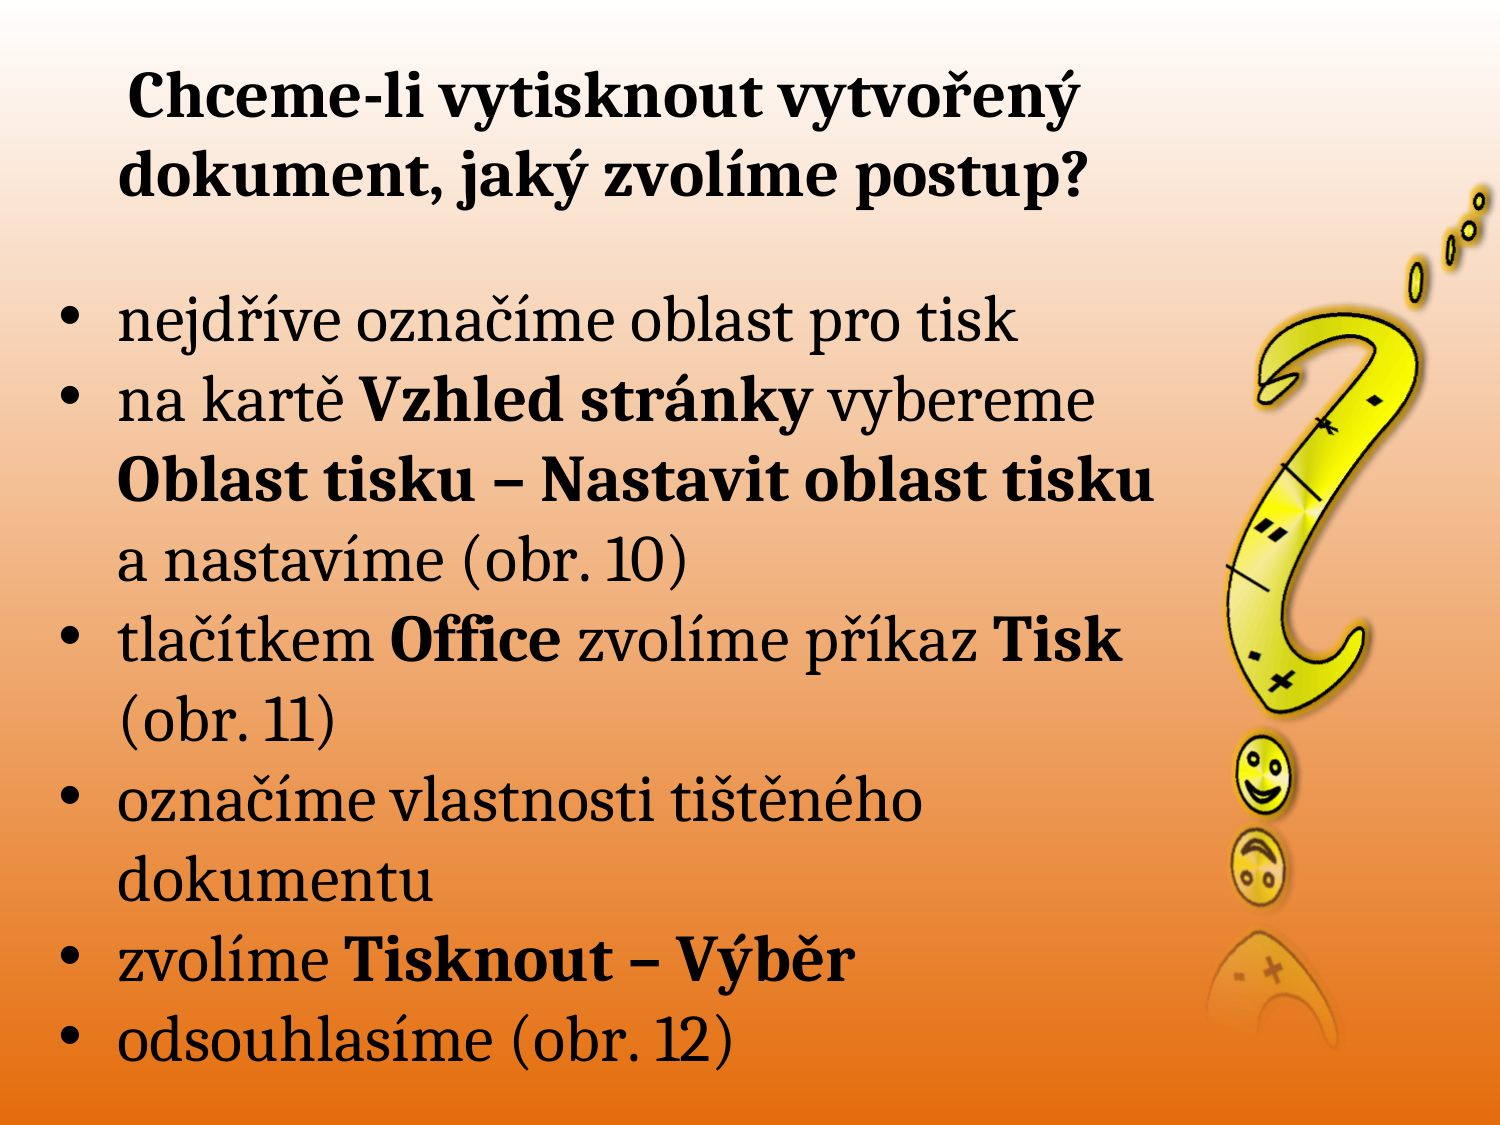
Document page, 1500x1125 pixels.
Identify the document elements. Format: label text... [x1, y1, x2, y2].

text_box nejdříve označíme oblast pro tisk na kartě Vzhled stránky vybereme Oblast tisku – Nastavit oblast tisku a nastavíme (obr. 10) tlačítkem Office zvolíme příkaz Tisk (obr. 11) označíme vlastnosti tištěného dokumentu zvolíme Tisknout – Výběr odsouhlasíme (obr. 12) [0, 267, 1211, 1125]
text_box Chceme-li vytisknout vytvořený dokument, jaký zvolíme postup? [0, 42, 1211, 219]
picture [1171, 160, 1500, 1125]
